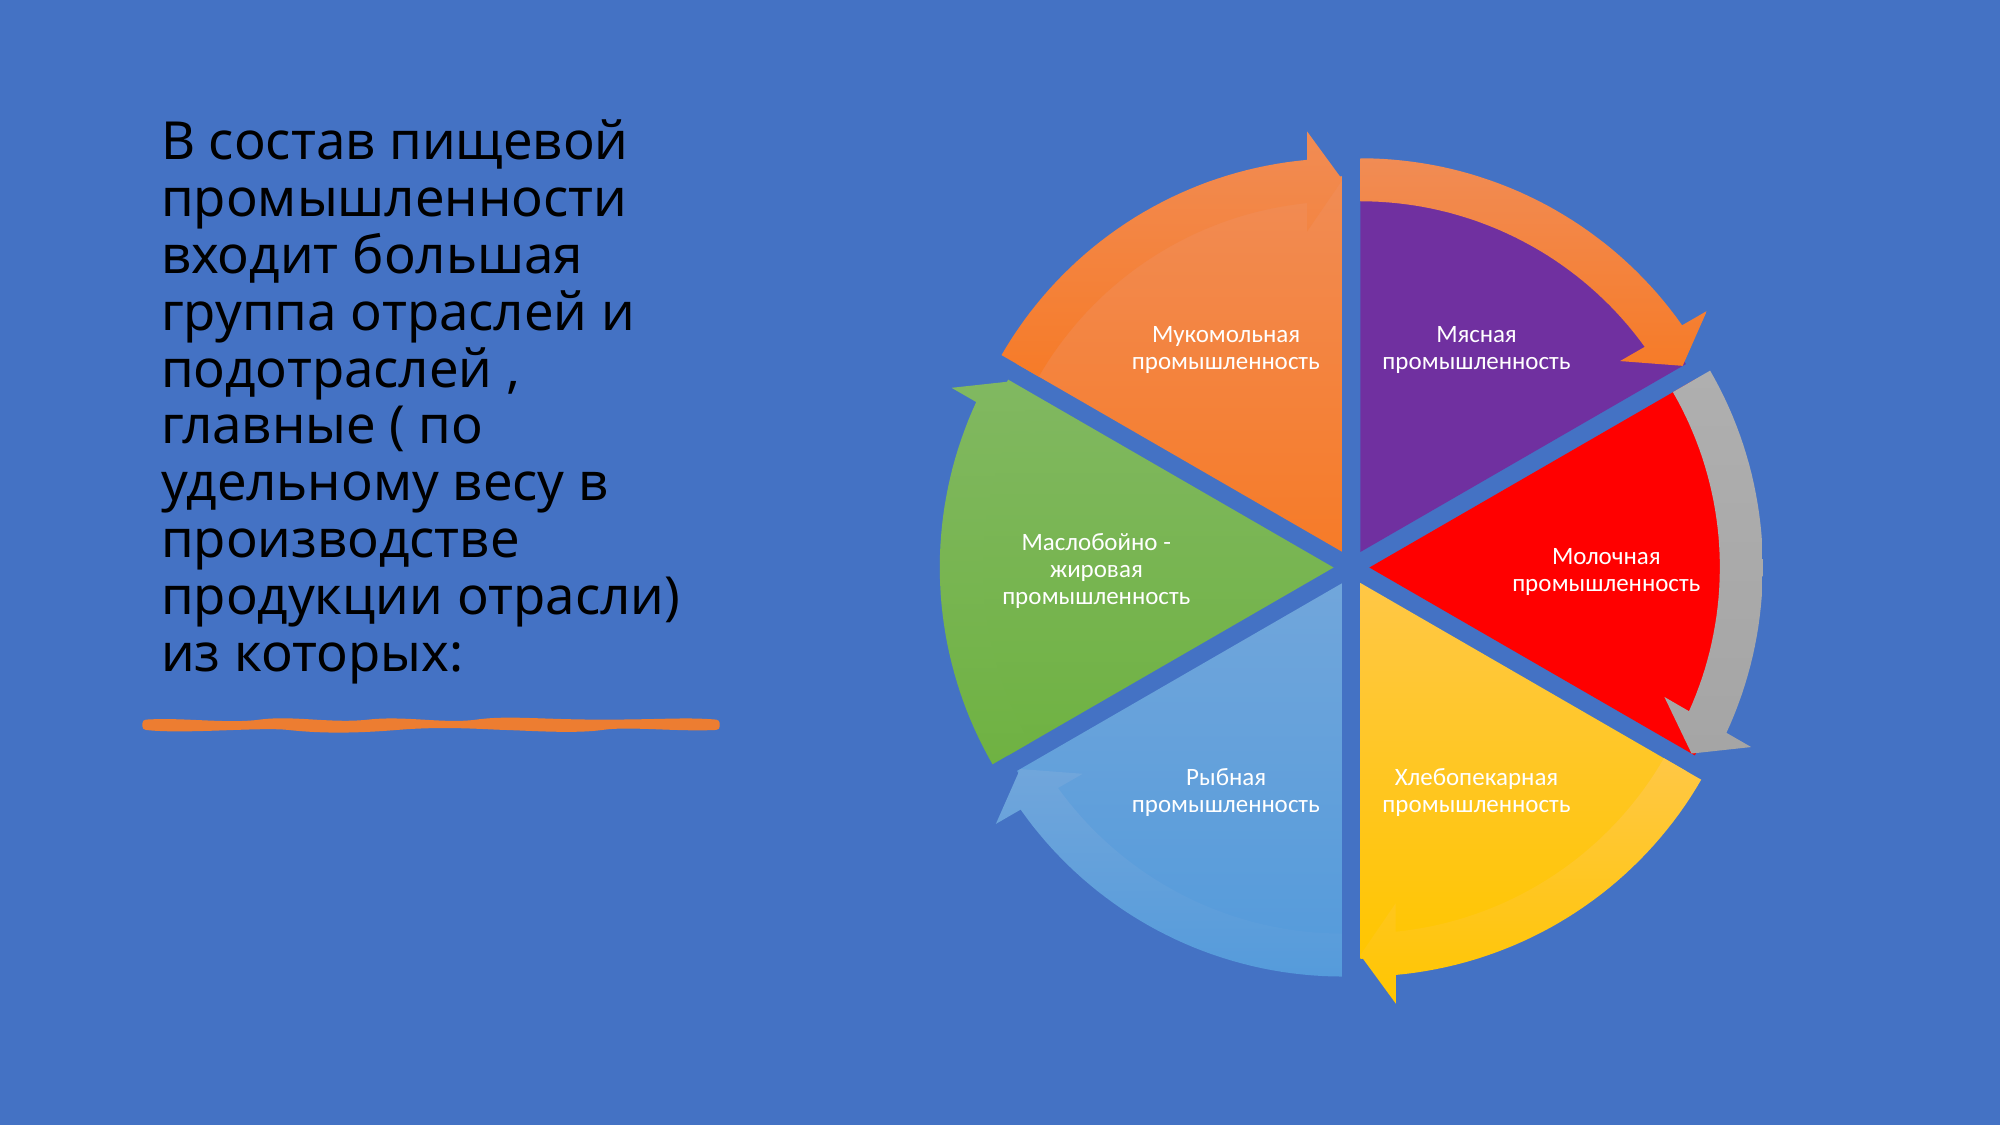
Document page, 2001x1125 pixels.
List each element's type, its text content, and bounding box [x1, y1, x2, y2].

text_box Маслобойно - жировая промышленность [983, 381, 1334, 743]
text_box Рыбная промышленность [1020, 582, 1343, 933]
text_box [0, 0, 2000, 1125]
text_box Мясная промышленность [1360, 202, 1683, 552]
text_box Мукомольная промышленность [1039, 181, 1343, 552]
text_box Молочная промышленность [1369, 392, 1719, 754]
title В состав пищевой промышленности входит большая группа отраслей и подотраслей , главные ( по удельному весу в производстве продукции отрасли) из которых: [146, 104, 759, 691]
text_box Хлебопекарная промышленность [1360, 582, 1664, 954]
